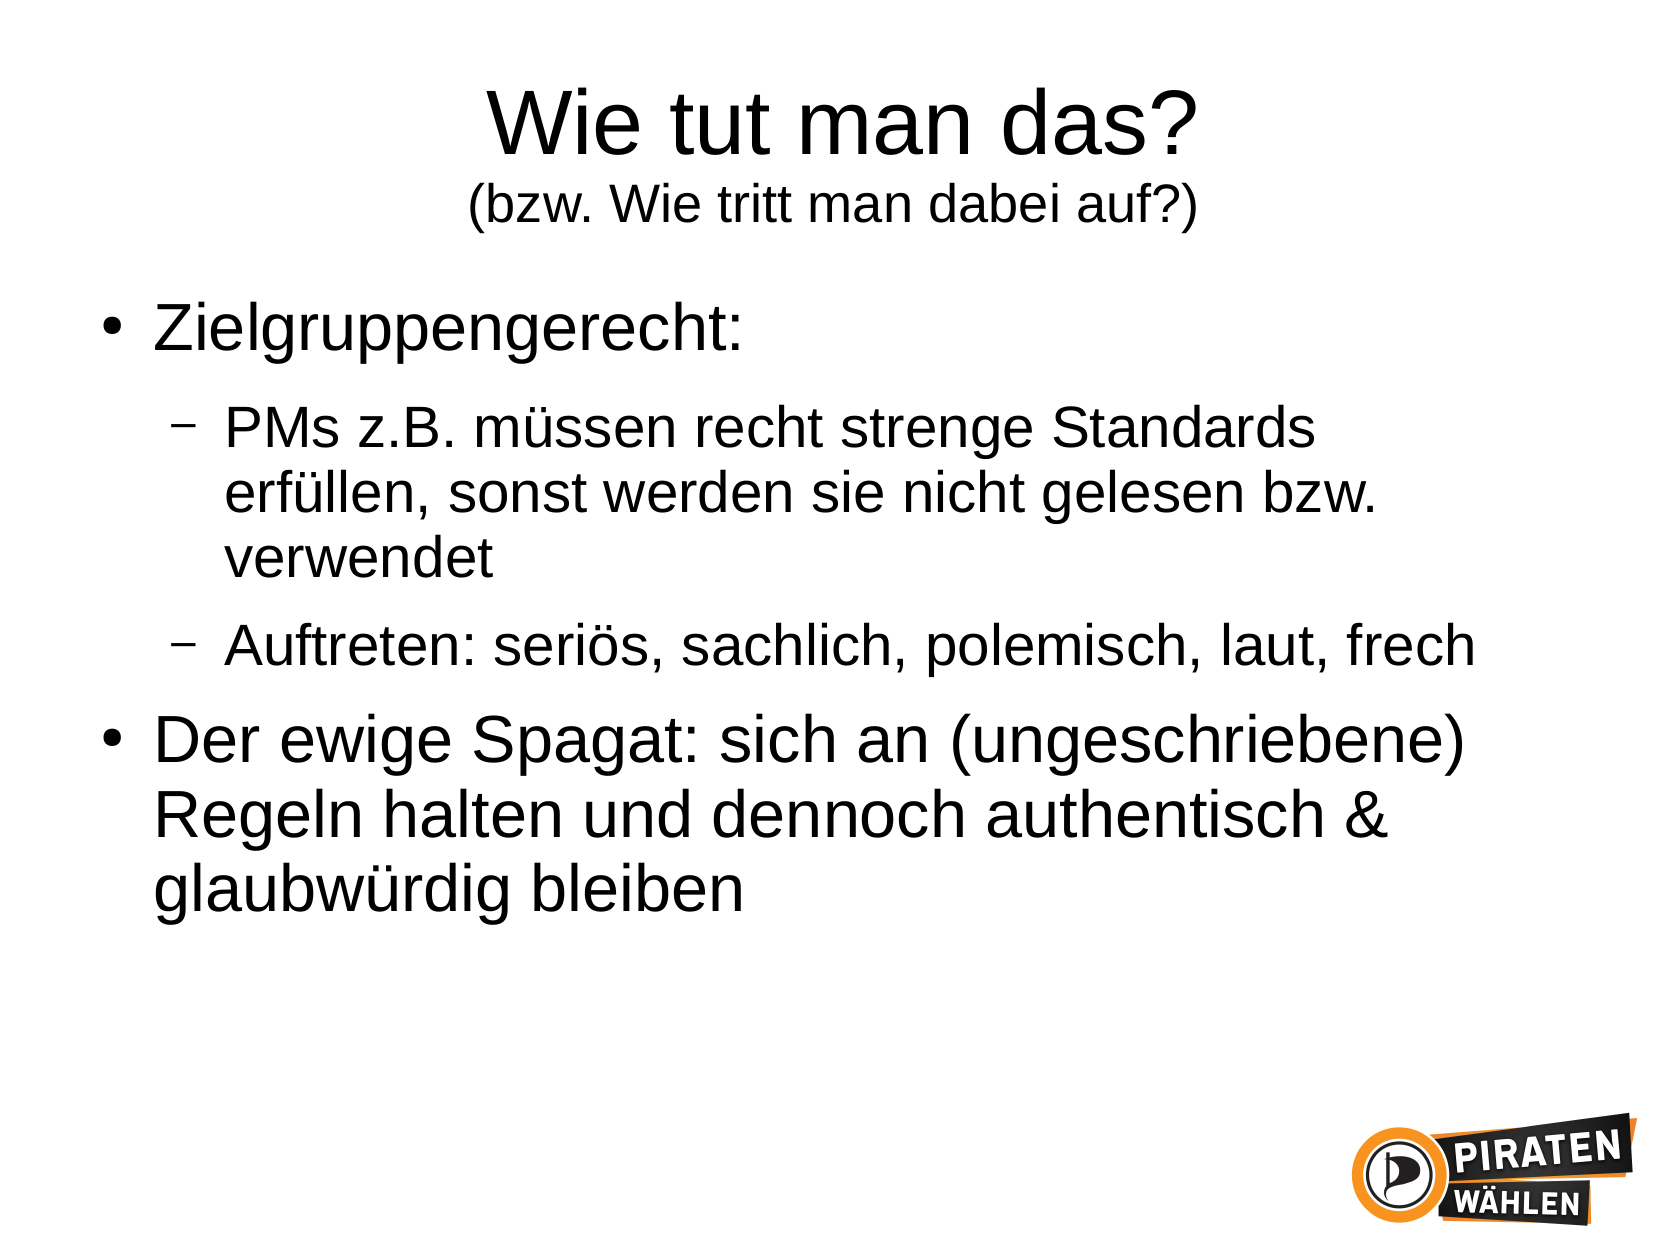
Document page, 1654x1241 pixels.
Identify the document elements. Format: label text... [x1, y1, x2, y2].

picture [1337, 1098, 1654, 1241]
list Zielgruppengerecht: PMs z.B. müssen recht strenge Standards erfüllen, sonst werden sie nicht gelesen bzw. verwendet Auftreten: seriös, sachlich, polemisch, laut, frech Der ewige Spagat: sich an (ungeschriebene) Regeln halten und dennoch authentisch & glaubwürdig bleiben [82, 290, 1538, 1010]
title Wie tut man das? (bzw. Wie tritt man dabei auf?) [82, 49, 1571, 257]
